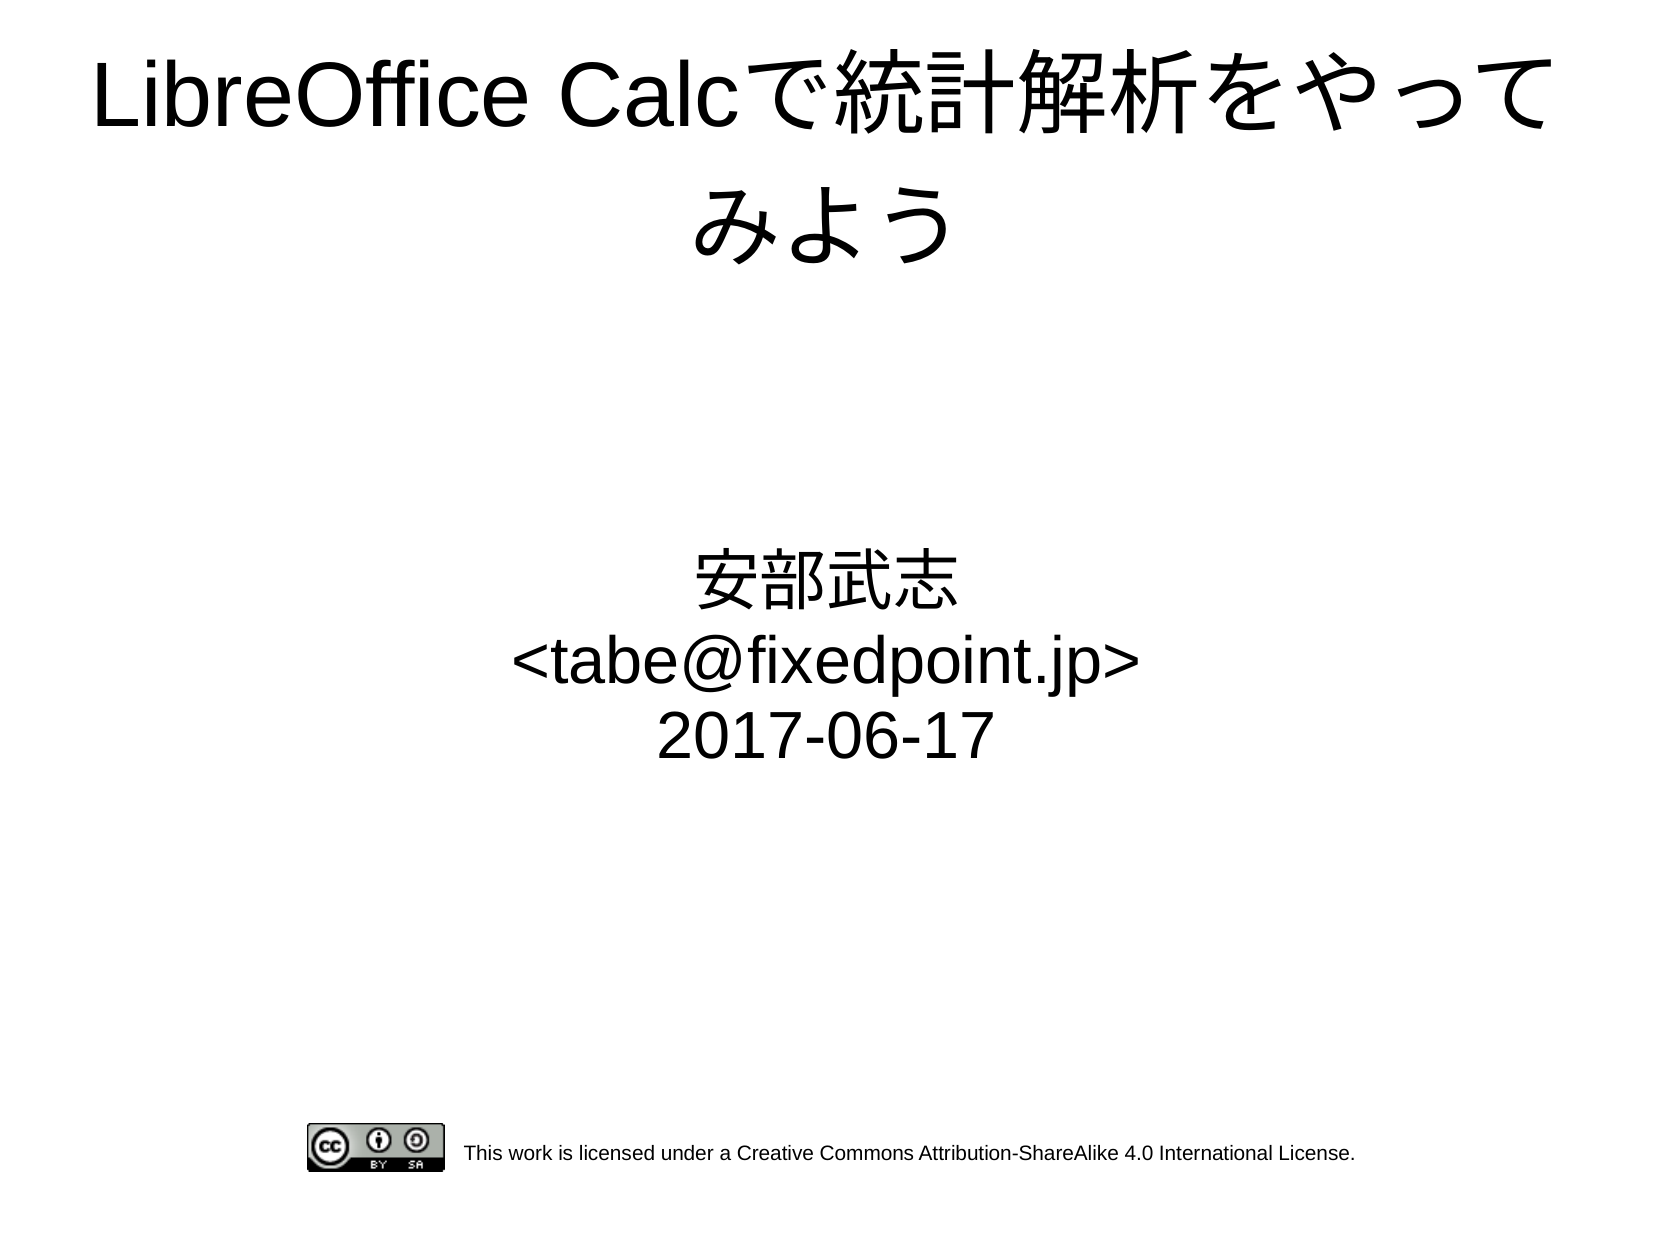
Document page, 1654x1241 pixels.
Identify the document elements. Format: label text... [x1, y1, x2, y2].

picture [307, 1123, 445, 1172]
title LibreOffice Calcで統計解析をやってみよう [82, 49, 1571, 257]
text_box This work is licensed under a Creative Commons Attribution-ShareAlike 4.0 International License. [448, 1133, 1371, 1172]
subtitle 安部武志 <tabe@fixedpoint.jp> 2017-06-17 [82, 290, 1571, 1010]
